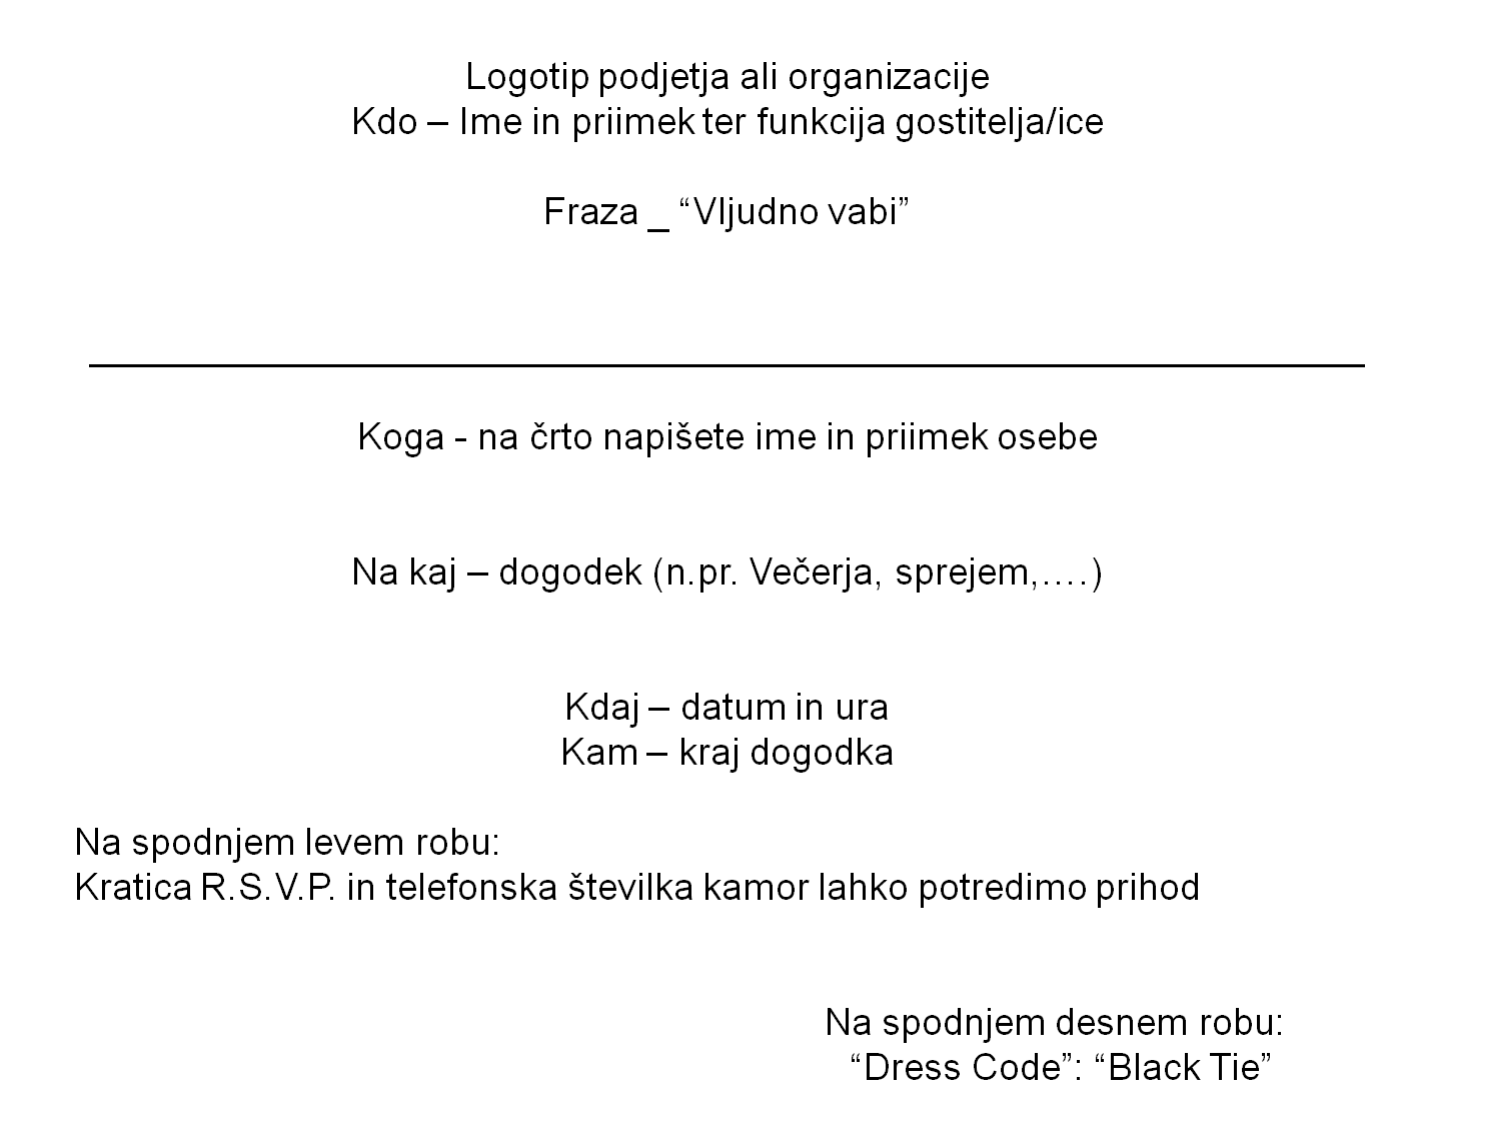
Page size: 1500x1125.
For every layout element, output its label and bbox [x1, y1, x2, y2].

picture [50, 40, 1397, 1109]
